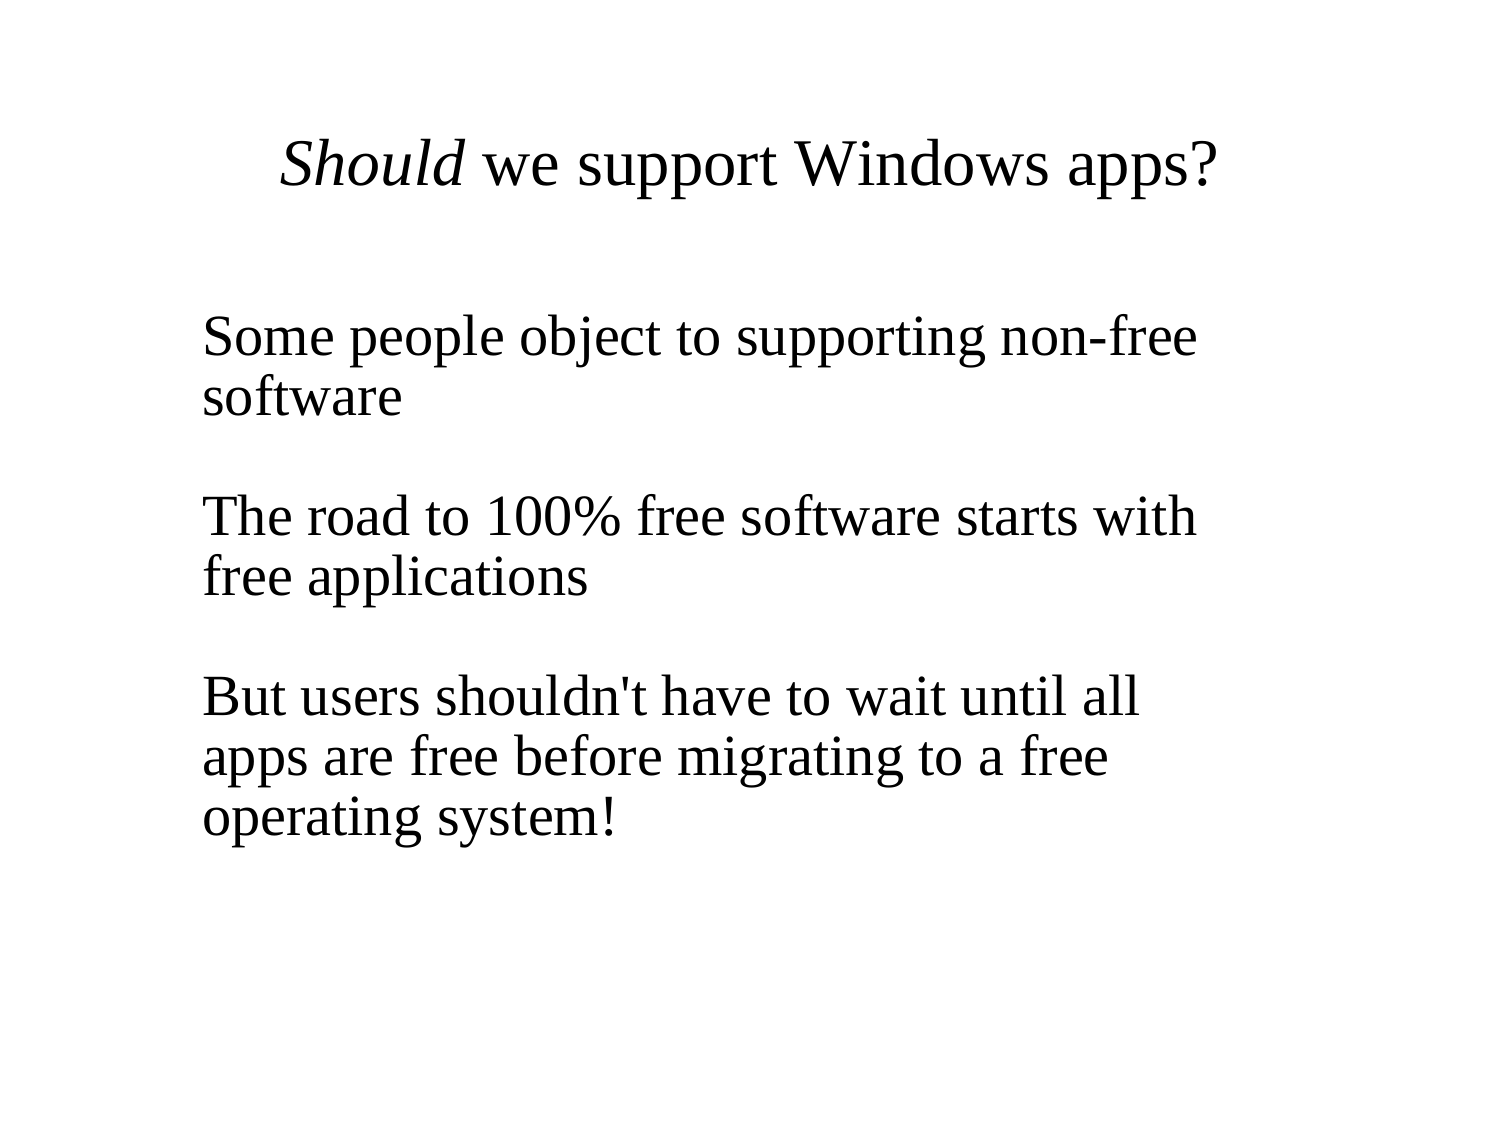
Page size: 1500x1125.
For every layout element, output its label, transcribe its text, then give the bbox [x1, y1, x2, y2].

text_box Some people object to supporting non-free software The road to 100% free software starts with free applications But users shouldn't have to wait until all apps are free before migrating to a free operating system! [187, 299, 1276, 938]
title Should we support Windows apps? [112, 99, 1388, 226]
